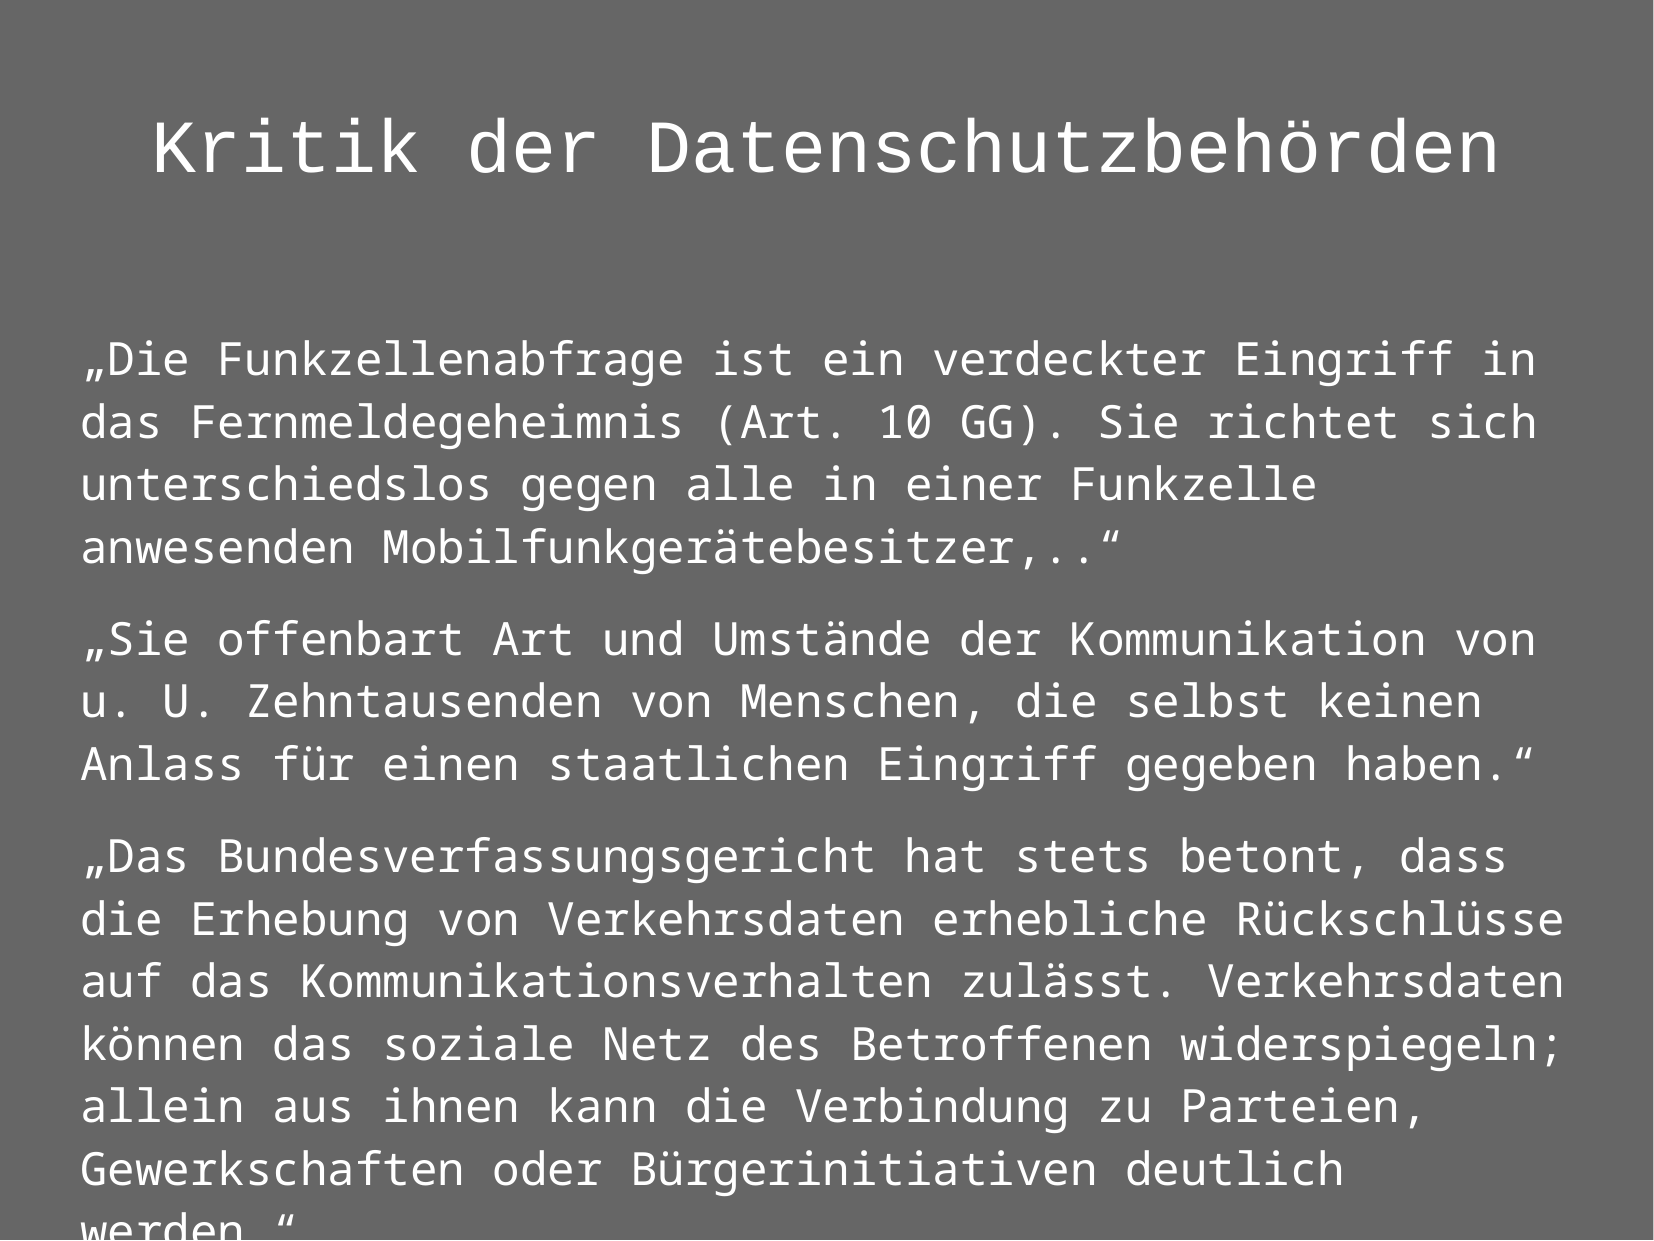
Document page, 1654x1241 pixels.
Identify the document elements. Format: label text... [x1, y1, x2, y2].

title Kritik der Datenschutzbehörden [82, 49, 1571, 257]
list „Die Funkzellenabfrage ist ein verdeckter Eingriff in das Fernmeldegeheimnis (Art. 10 GG). Sie richtet sich unterschiedslos gegen alle in einer Funkzelle anwesenden Mobilfunkgerätebesitzer,..“ „Sie offenbart Art und Umstände der Kommunikation von u. U. Zehntausenden von Menschen, die selbst keinen Anlass für einen staatlichen Eingriff gegeben haben.“ „Das Bundesverfassungsgericht hat stets betont, dass die Erhebung von Verkehrsdaten erhebliche Rückschlüsse auf das Kommunikationsverhalten zulässt. Verkehrsdaten können das soziale Netz des Betroffenen widerspiegeln; allein aus ihnen kann die Verbindung zu Parteien, Gewerkschaften oder Bürgerinitiativen deutlich werden.“ Entschließung der Datenschutzbeauftragten des Bundes und der Länder, 27.7.11 [80, 326, 1569, 1148]
